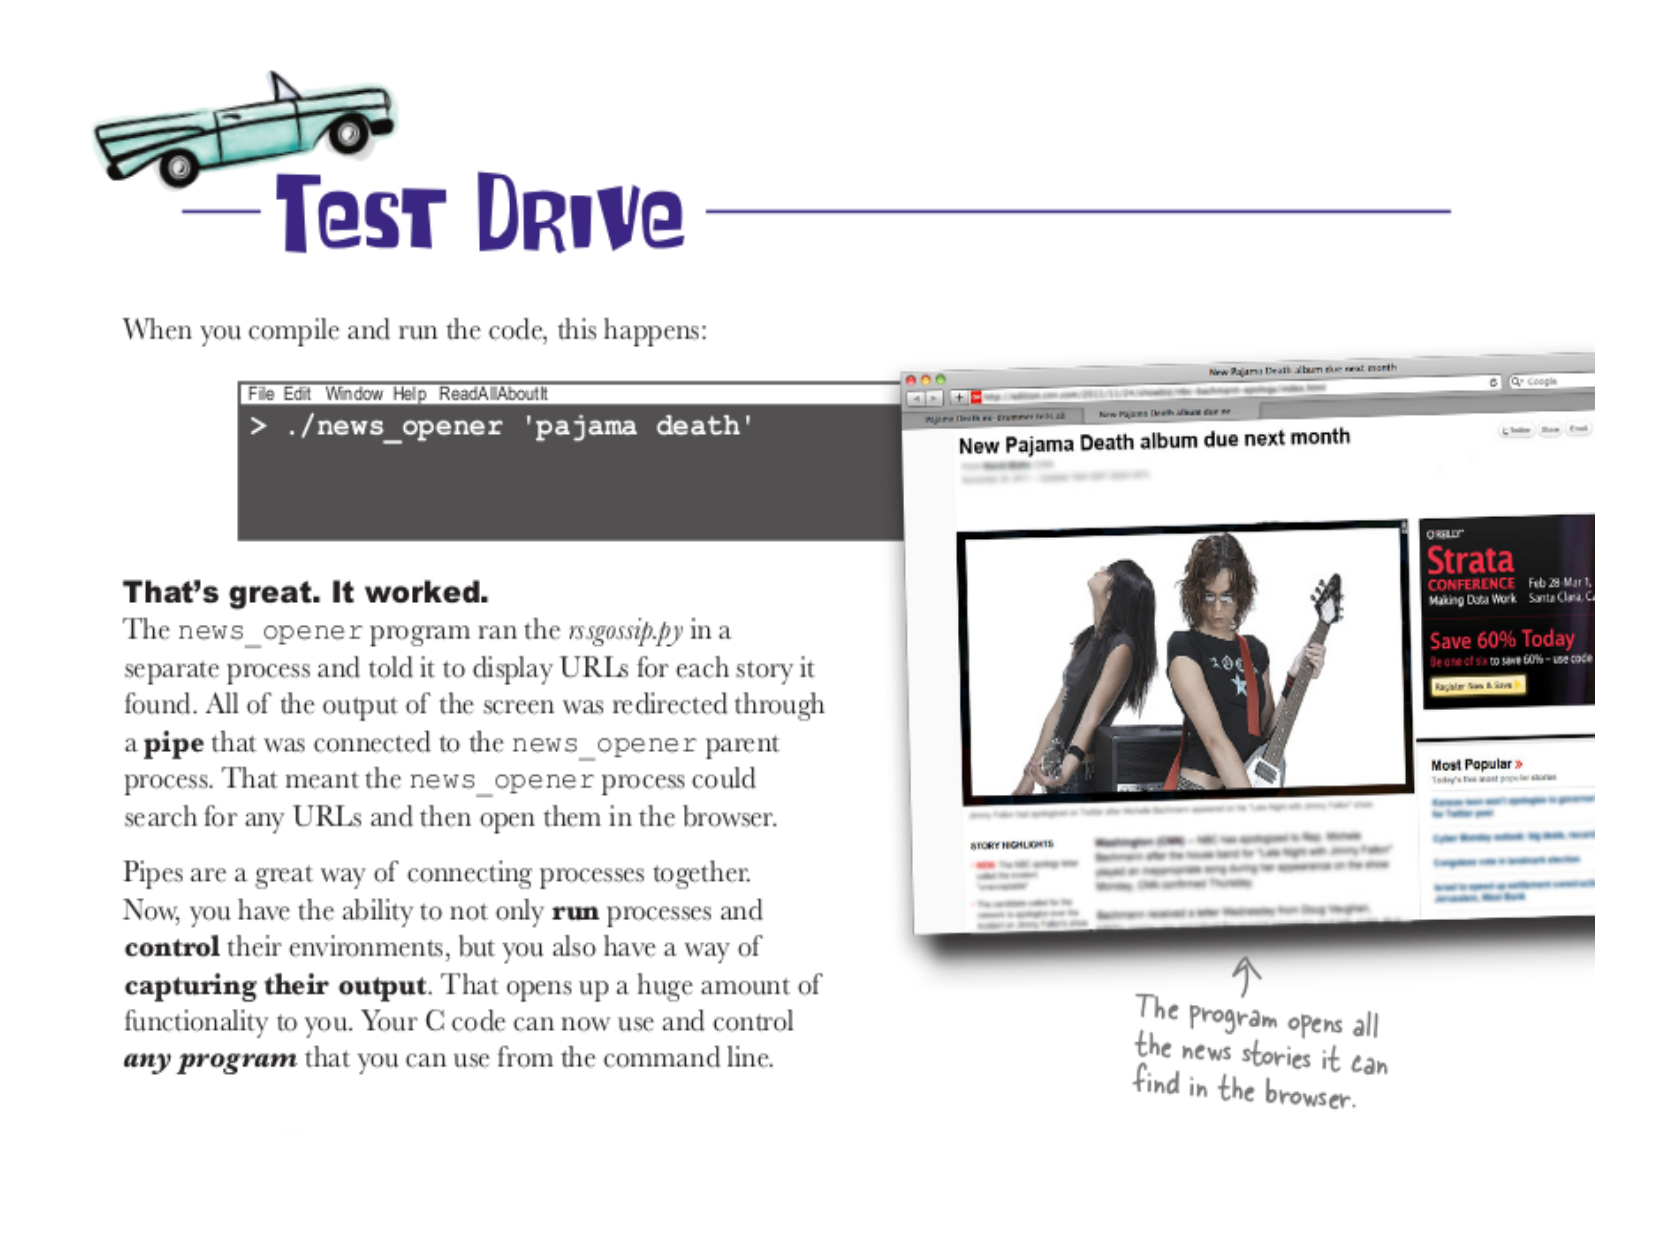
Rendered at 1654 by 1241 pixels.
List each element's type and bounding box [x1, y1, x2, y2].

picture [70, 70, 1595, 1134]
